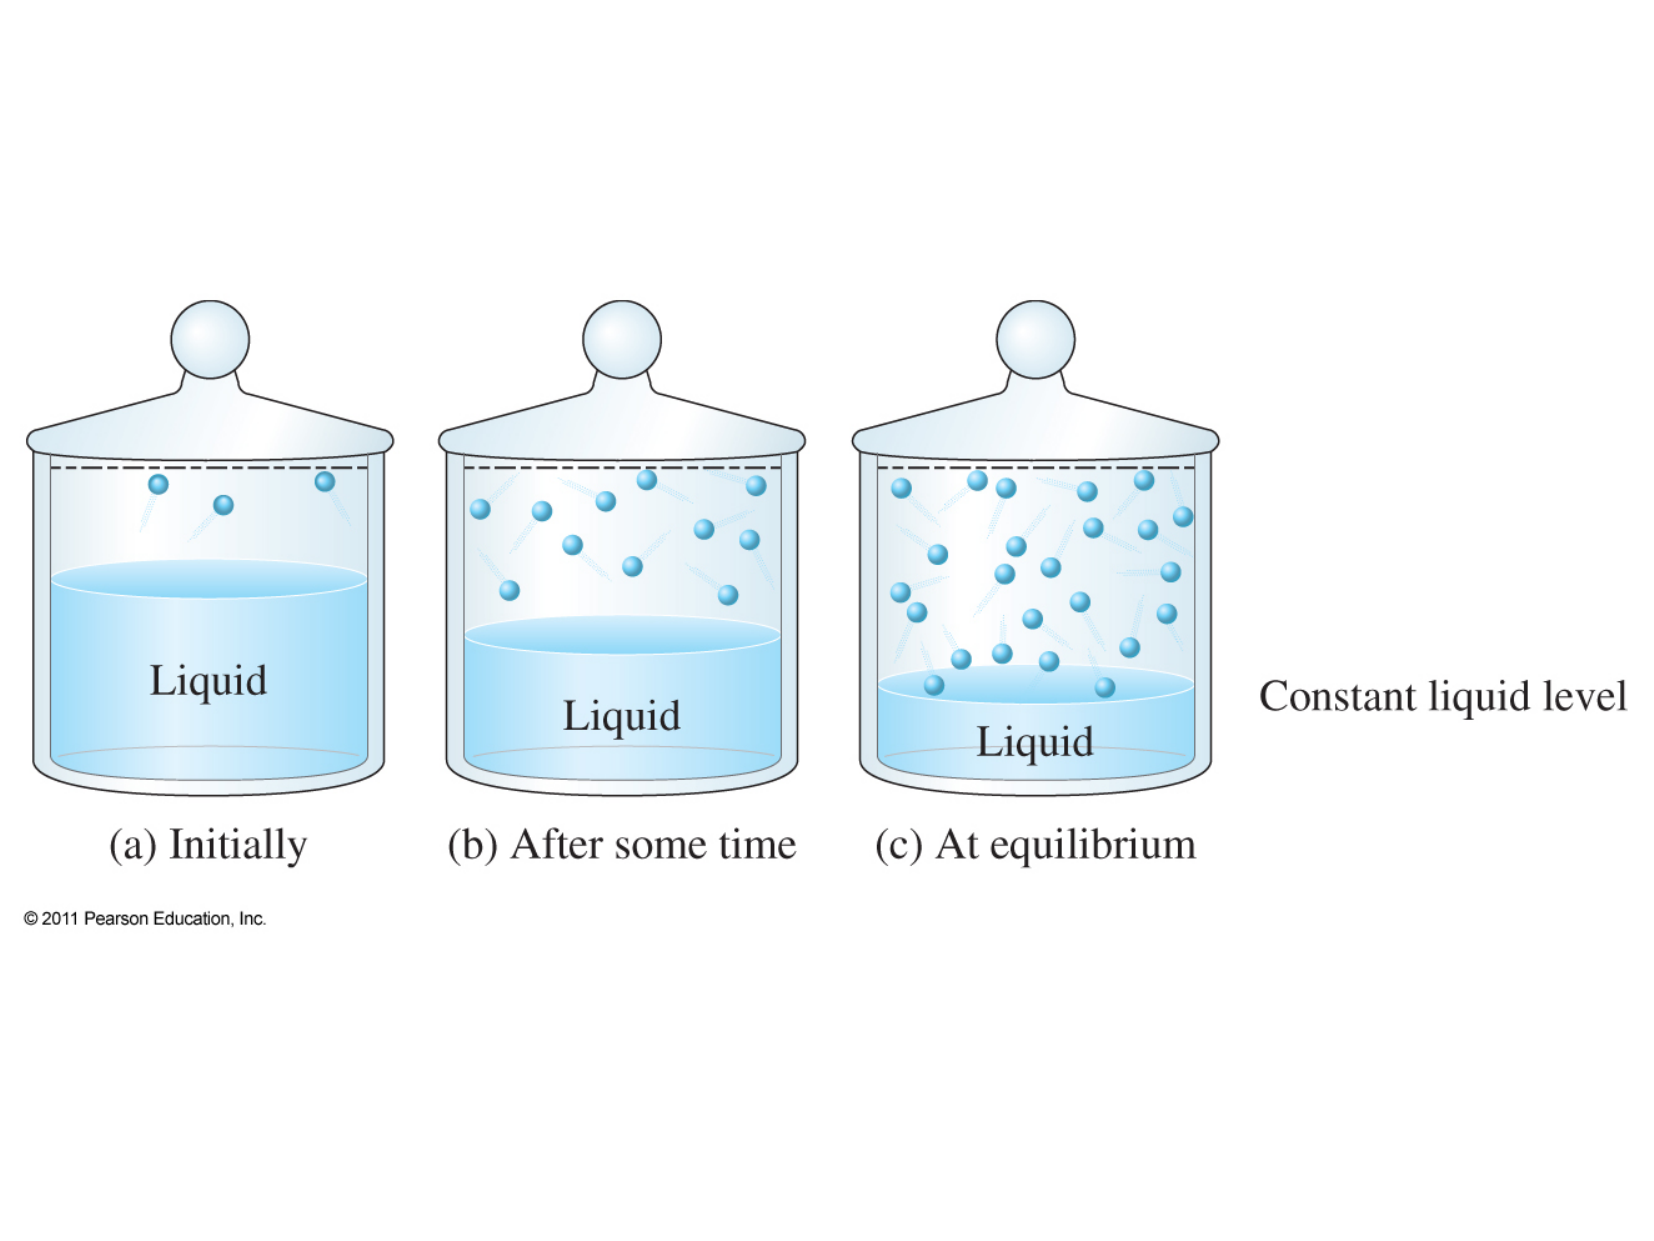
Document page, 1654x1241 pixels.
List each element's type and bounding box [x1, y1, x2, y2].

picture [0, 274, 1654, 967]
